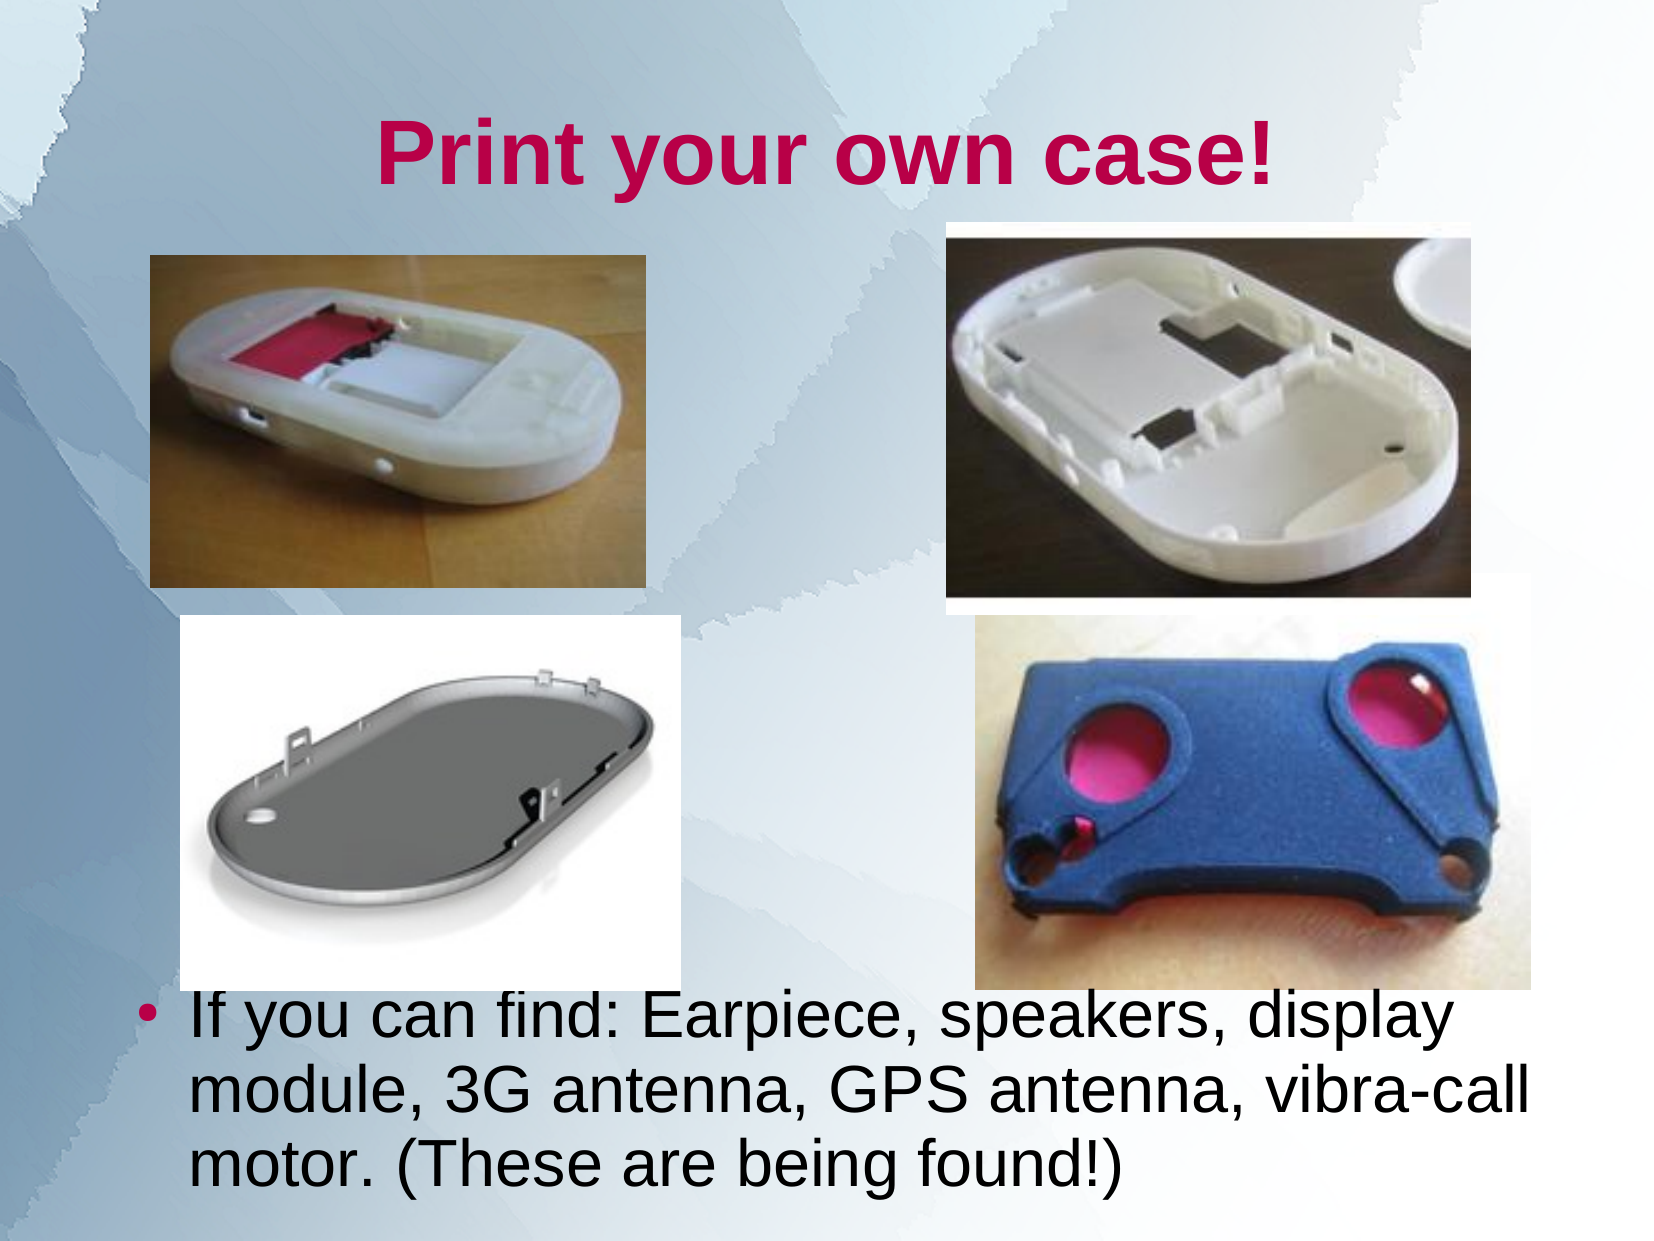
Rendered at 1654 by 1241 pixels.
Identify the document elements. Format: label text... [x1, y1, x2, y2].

picture [0, 0, 1654, 1241]
title Print your own case! [82, 49, 1571, 257]
list If you can find: Earpiece, speakers, display module, 3G antenna, GPS antenna, vibra-call motor. (These are being found!) [118, 976, 1571, 1241]
